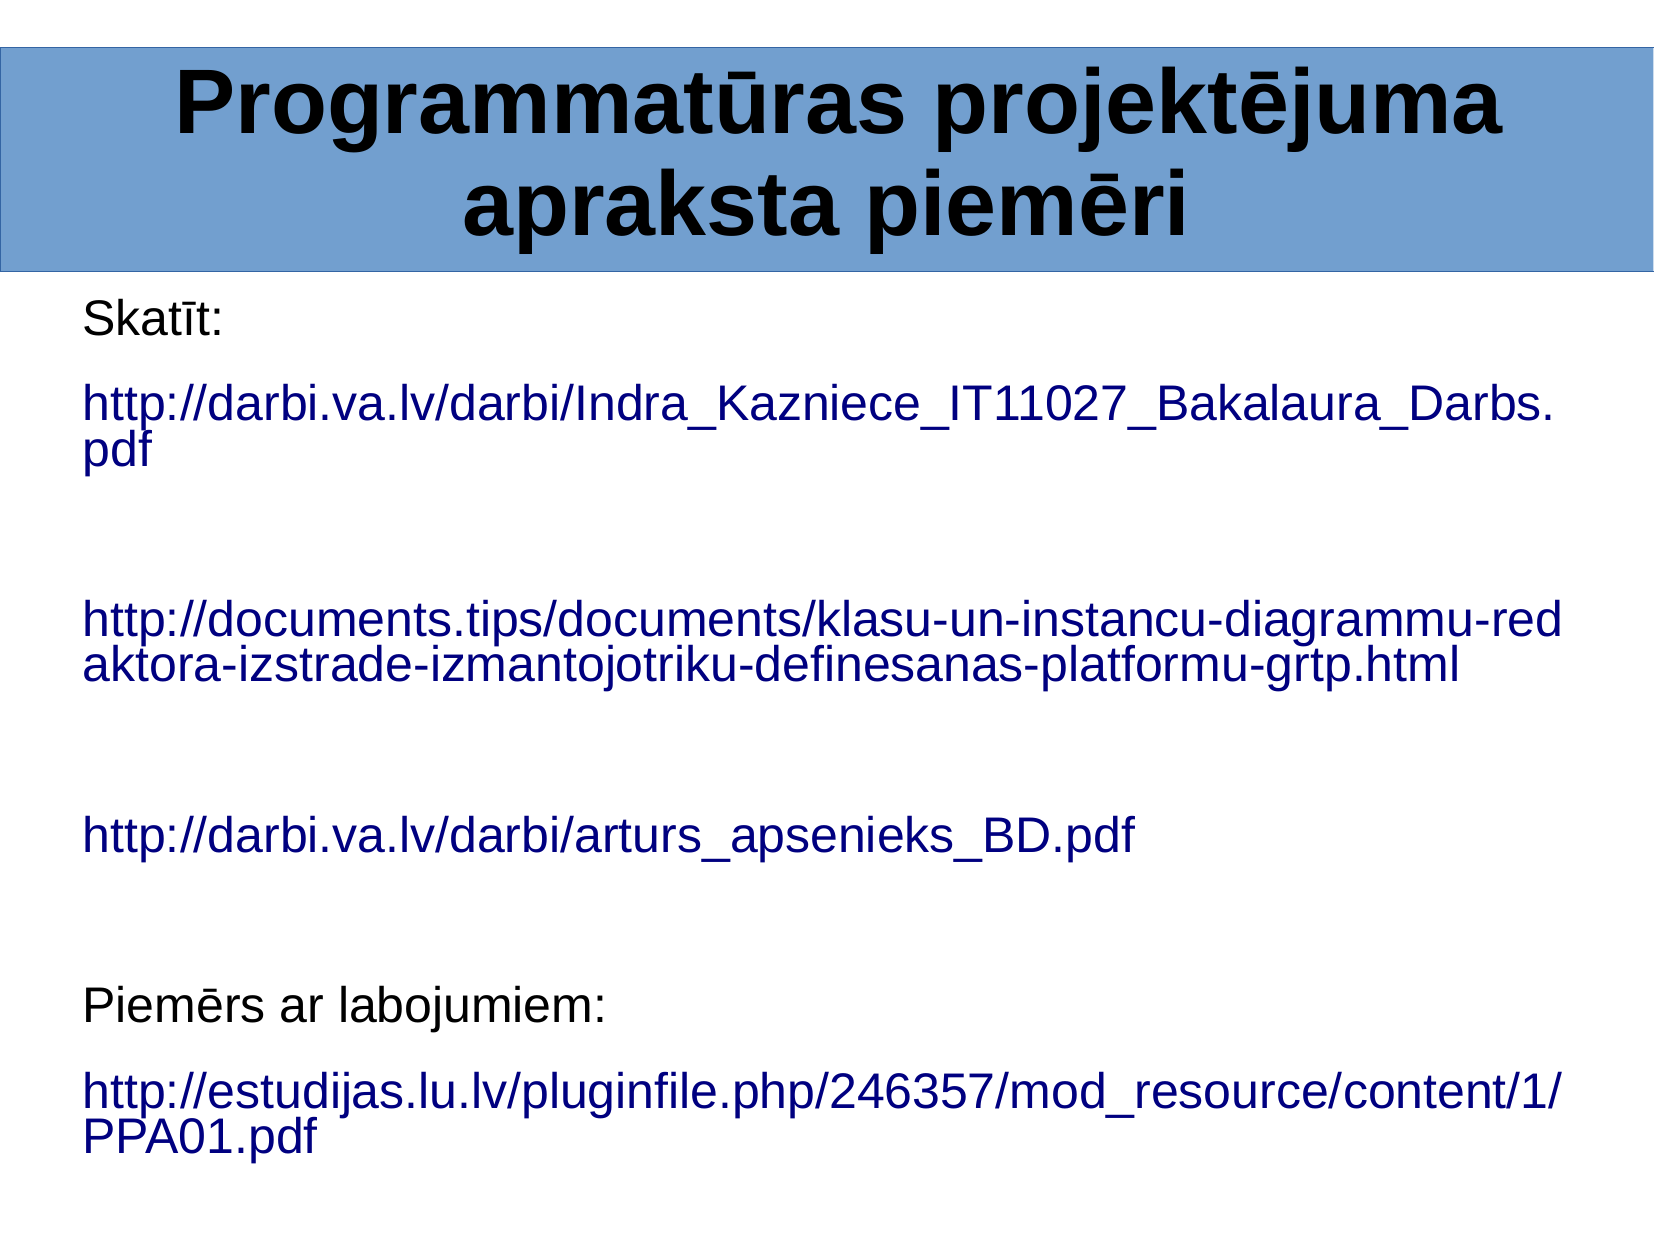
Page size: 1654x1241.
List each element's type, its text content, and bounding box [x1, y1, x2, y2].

list Skatīt: http://darbi.va.lv/darbi/Indra_Kazniece_IT11027_Bakalaura_Darbs.pdf http://documents.tips/documents/klasu-un-instancu-diagrammu-redaktora-izstrade-izmantojotriku-definesanas-platformu-grtp.html http://darbi.va.lv/darbi/arturs_apsenieks_BD.pdf Piemērs ar labojumiem: http://estudijas.lu.lv/pluginfile.php/246357/mod_resource/content/1/PPA01.pdf [82, 290, 1571, 1182]
title Programmatūras projektējuma apraksta piemēri [82, 49, 1571, 257]
text_box [0, 47, 1654, 272]
